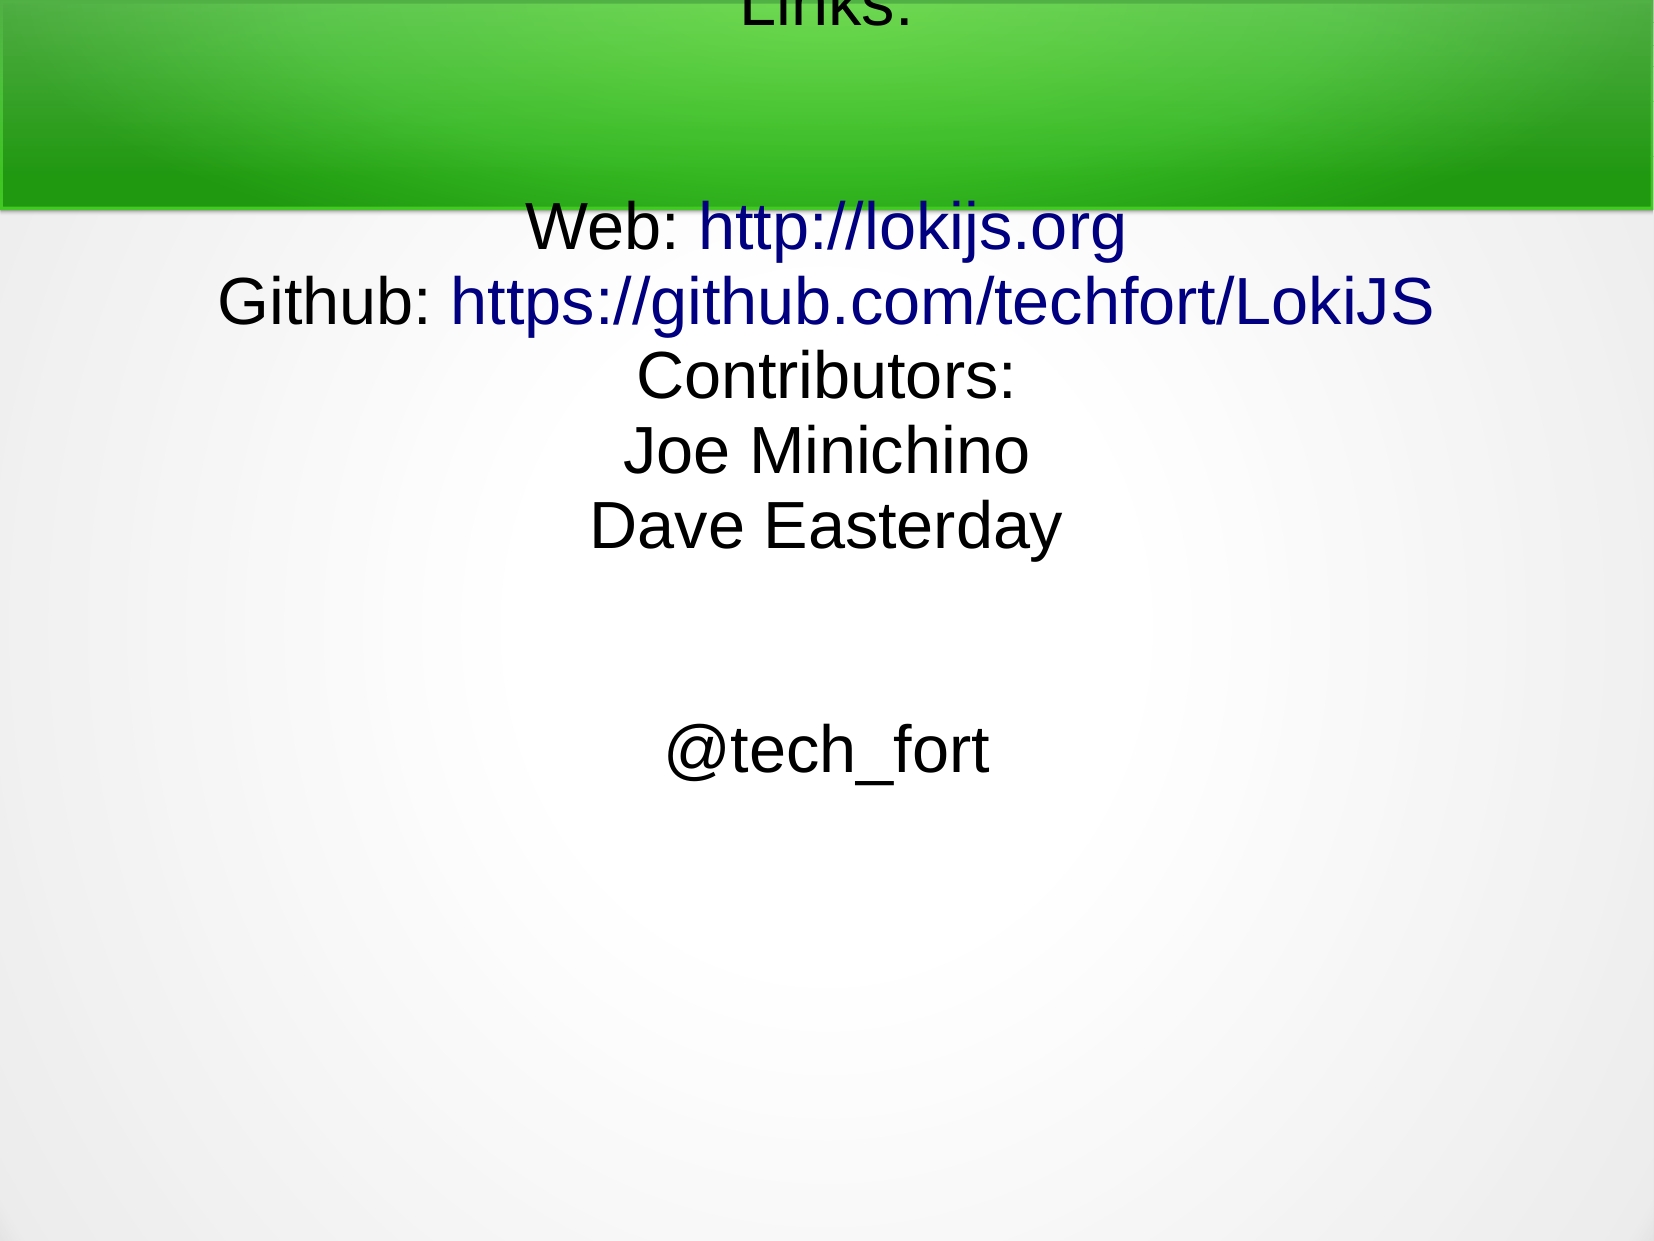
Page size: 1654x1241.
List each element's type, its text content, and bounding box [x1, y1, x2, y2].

subtitle Links: Web: http://lokijs.org Github: https://github.com/techfort/LokiJS Contributors: Joe Minichino Dave Easterday @tech_fort [82, 0, 1571, 788]
